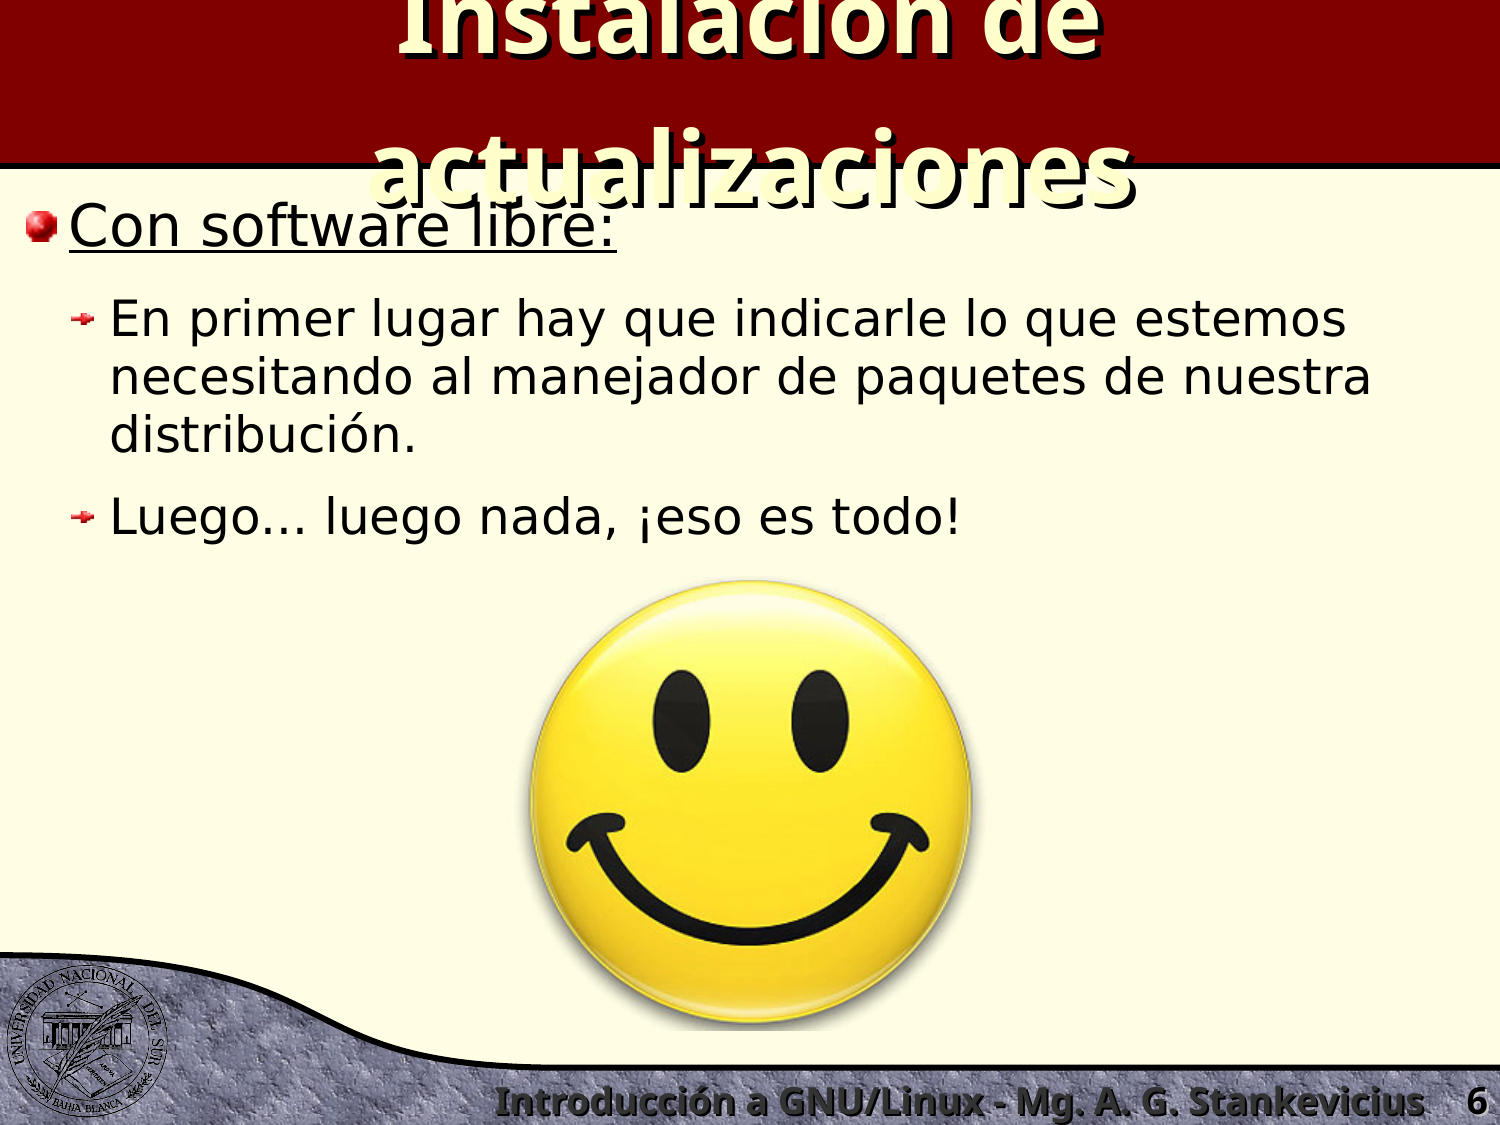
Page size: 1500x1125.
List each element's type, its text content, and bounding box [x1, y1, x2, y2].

picture [0, 956, 1500, 1125]
picture [1059, 1100, 1065, 1110]
picture [506, 576, 994, 1031]
title Instalación de actualizaciones [15, 12, 1485, 153]
list Con software libre: En primer lugar hay que indicarle lo que estemos necesitando al manejador de paquetes de nuestra distribución. Luego... luego nada, ¡eso es todo! [11, 192, 1486, 935]
